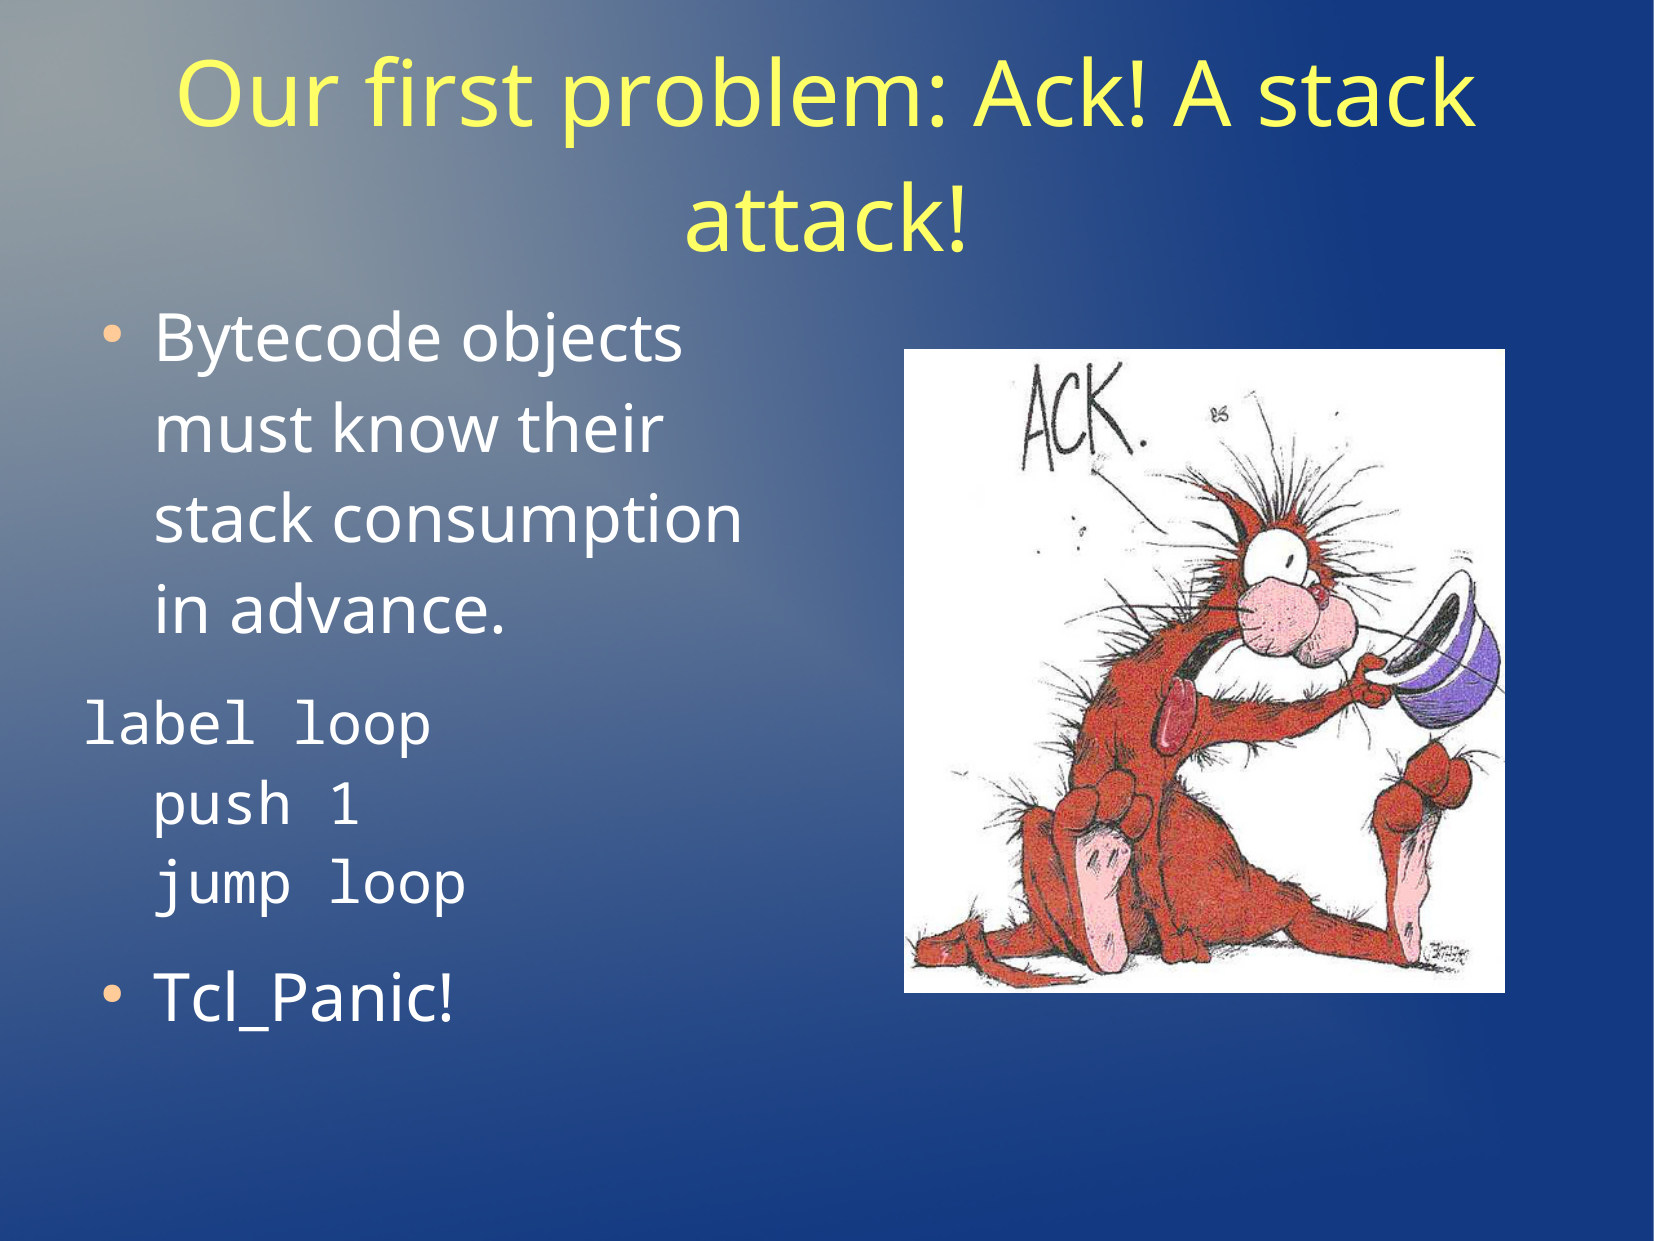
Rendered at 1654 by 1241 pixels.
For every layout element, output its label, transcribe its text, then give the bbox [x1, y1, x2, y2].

title Our first problem: Ack! A stack attack! [82, 49, 1571, 257]
chart [845, 290, 1572, 1109]
picture [0, 0, 1654, 1241]
list Bytecode objects must know their stack consumption in advance. label loop push 1 jump loop Tcl_Panic! [82, 290, 809, 1109]
